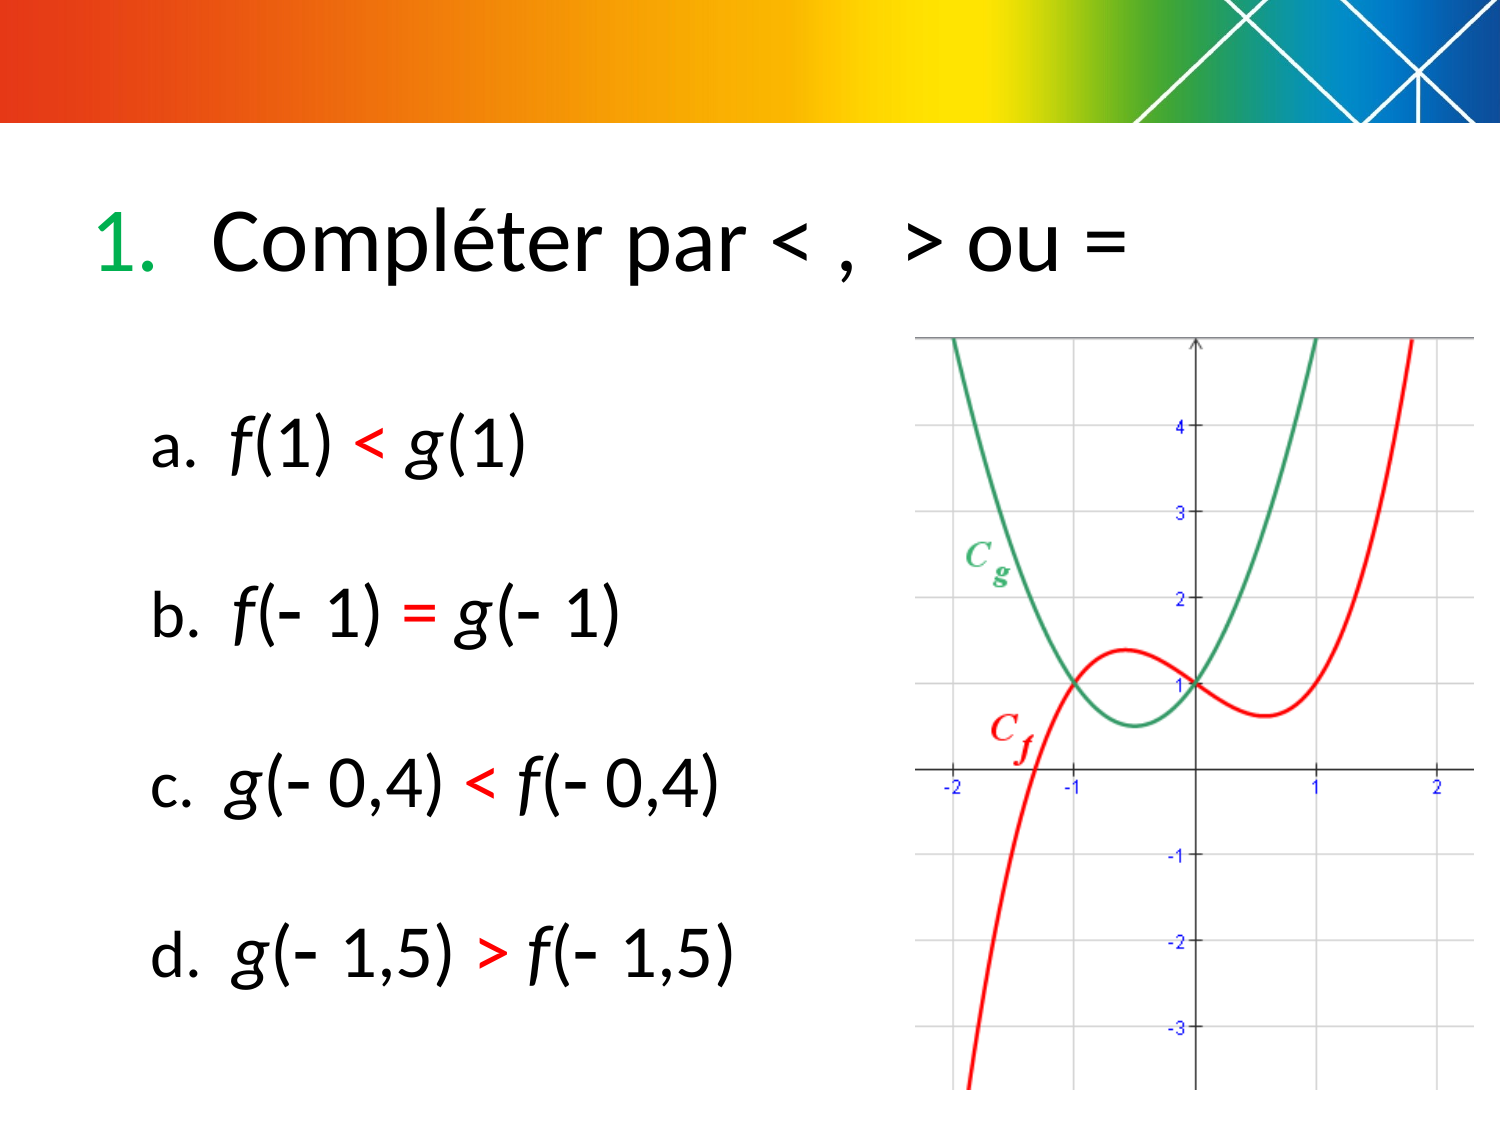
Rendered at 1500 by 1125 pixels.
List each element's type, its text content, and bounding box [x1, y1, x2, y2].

picture [1340, 0, 1500, 123]
picture [0, 0, 1359, 123]
title Compléter par < , > ou = [75, 163, 1426, 305]
picture [915, 337, 1474, 1090]
text_box a. f(1) < g(1) b. f( 1) = g( 1) c. g( 0,4) < f( 0,4) d. g( 1,5) > f( 1,5) [135, 385, 821, 1091]
